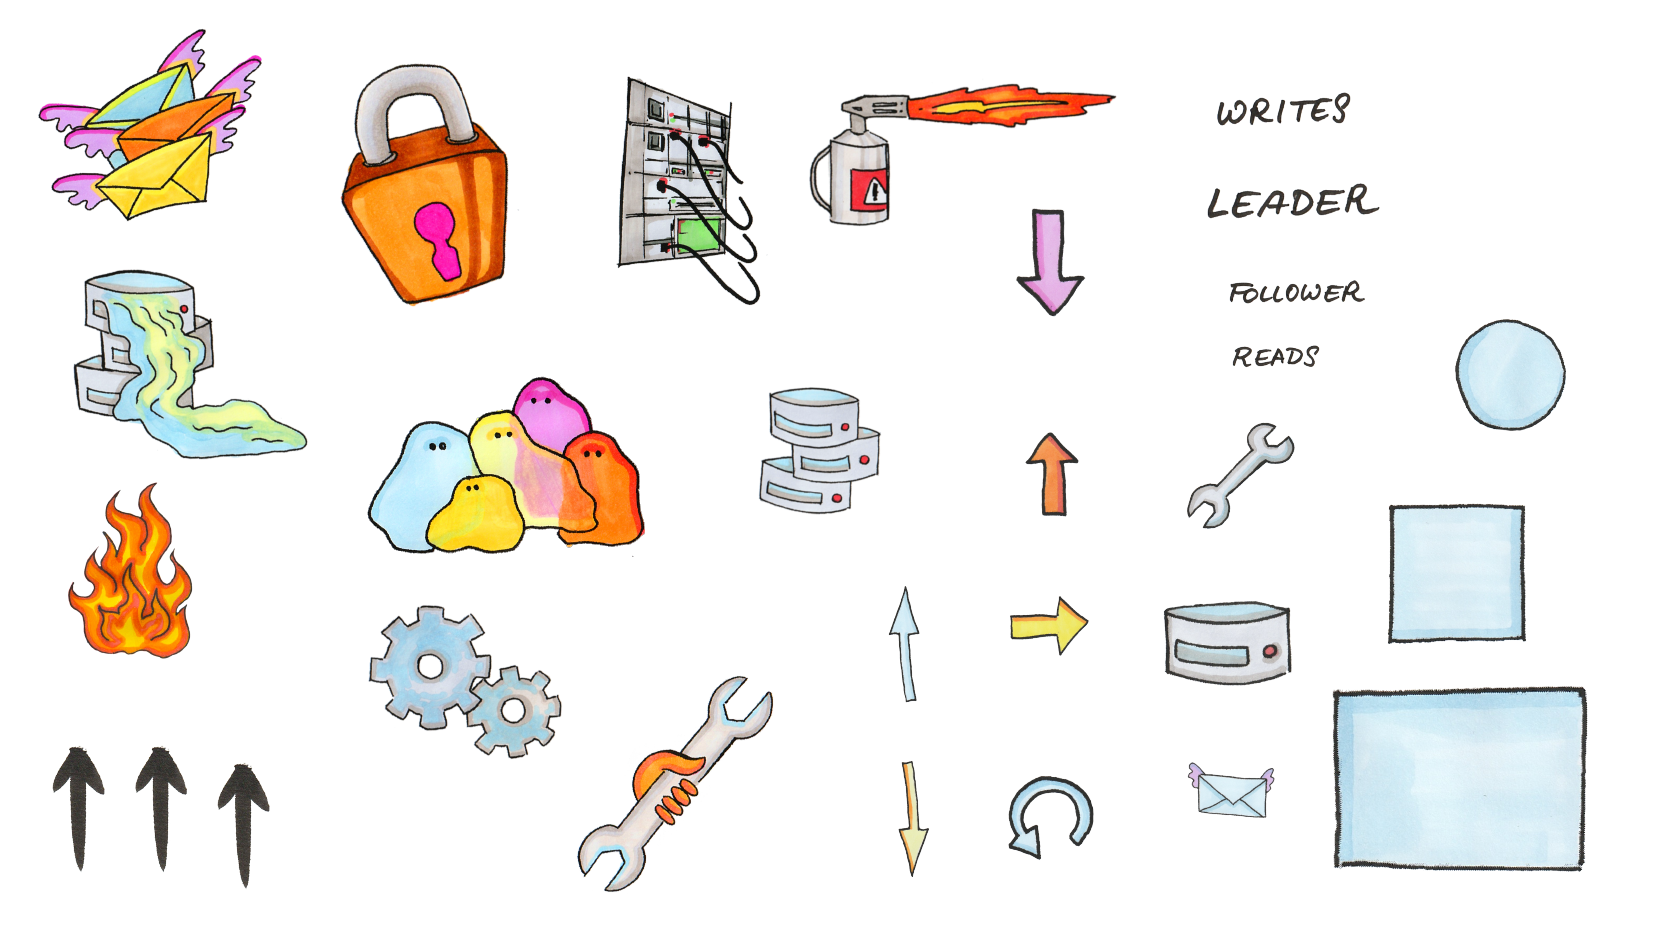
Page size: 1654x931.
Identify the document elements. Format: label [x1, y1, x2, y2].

picture [1185, 412, 1300, 532]
picture [890, 753, 933, 886]
picture [1181, 753, 1287, 827]
picture [1010, 413, 1093, 528]
picture [738, 368, 883, 532]
picture [1176, 71, 1388, 388]
picture [885, 575, 928, 709]
picture [325, 29, 532, 325]
picture [1002, 590, 1093, 667]
picture [1446, 291, 1589, 443]
picture [350, 354, 793, 916]
picture [805, 58, 1123, 325]
picture [29, 18, 321, 665]
picture [1003, 767, 1100, 866]
picture [590, 58, 774, 311]
picture [35, 721, 284, 903]
picture [1151, 484, 1621, 916]
